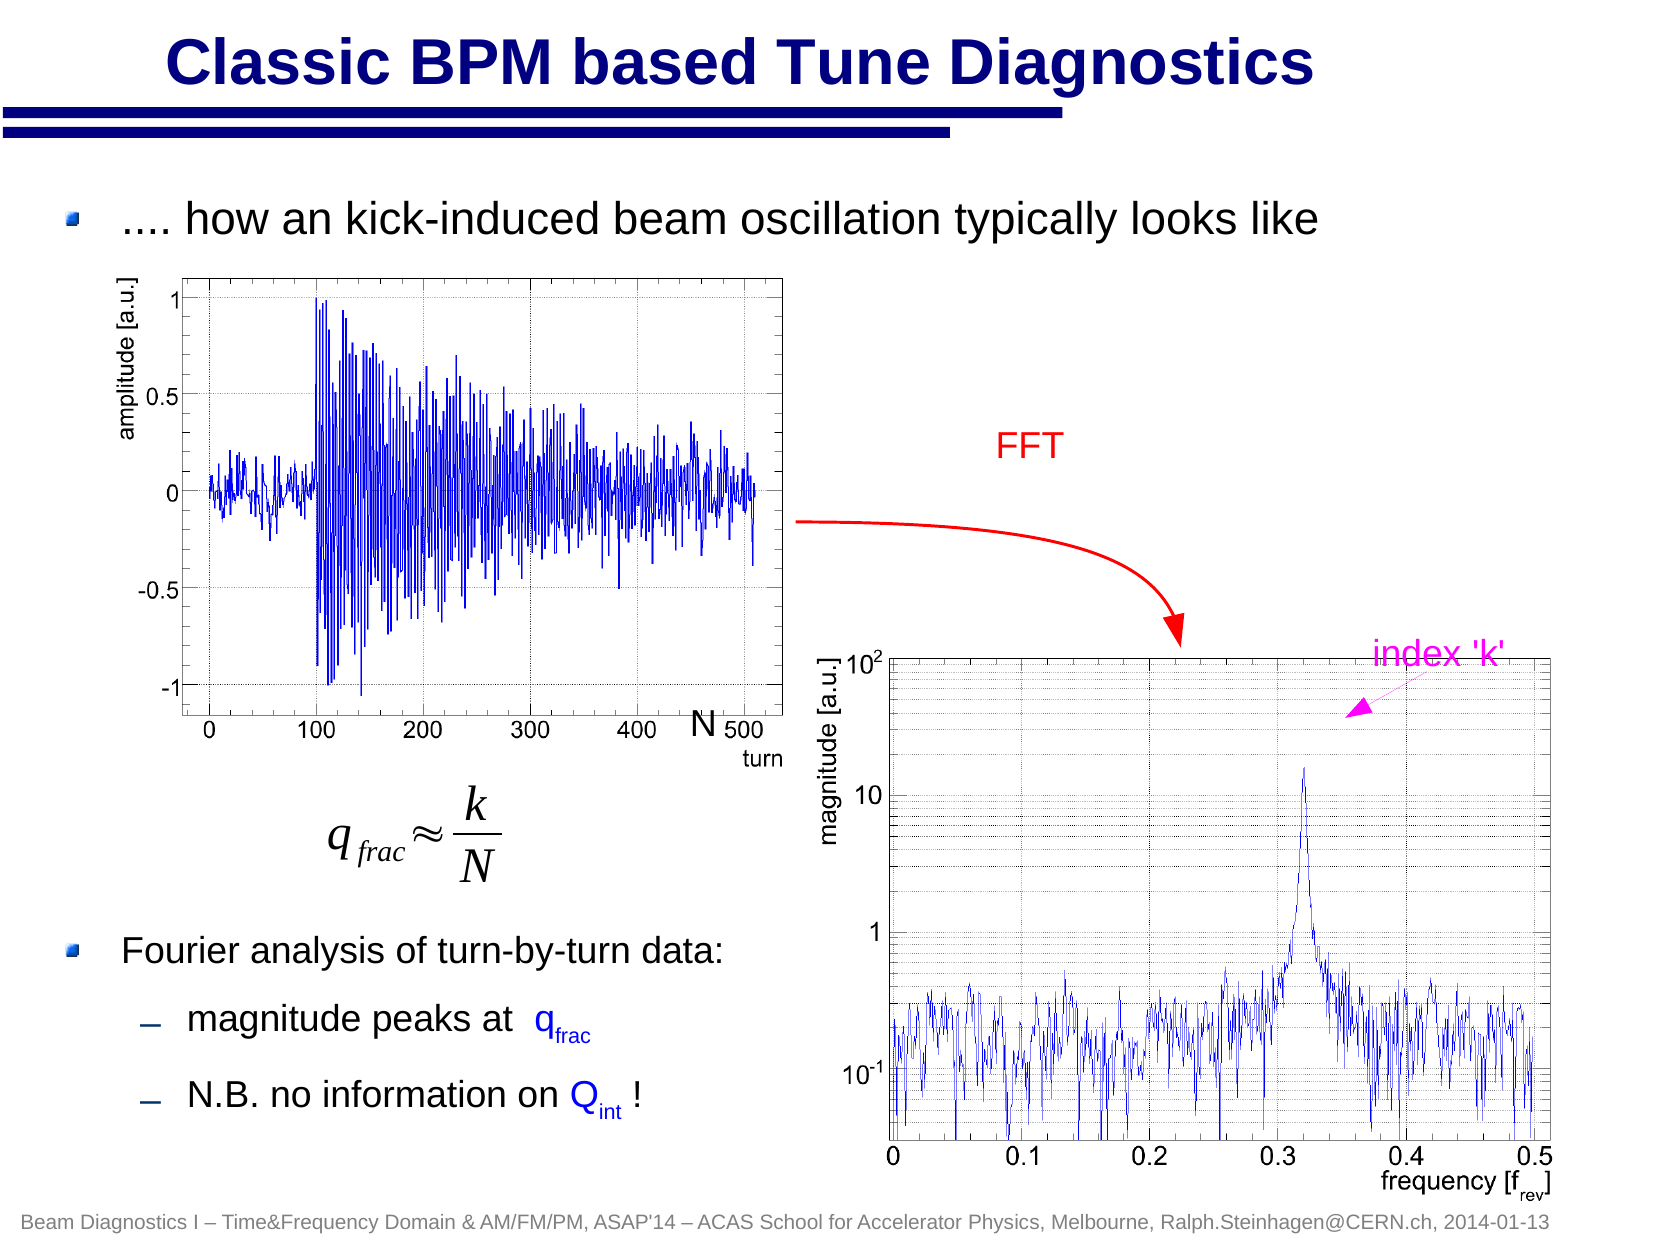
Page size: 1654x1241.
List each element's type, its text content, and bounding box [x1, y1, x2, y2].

picture [797, 1168, 1565, 1207]
title Classic BPM based Tune Diagnostics [165, 0, 1323, 124]
picture [98, 268, 796, 776]
list .... how an kick-induced beam oscillation typically looks like Fourier analysis of turn-by-turn data: magnitude peaks at qfrac N.B. no information on Qint ! [65, 192, 1628, 1168]
chart [312, 775, 517, 894]
text_box FFT [980, 416, 1089, 479]
text_box N [675, 695, 732, 753]
text_box index 'k' [1357, 625, 1520, 683]
